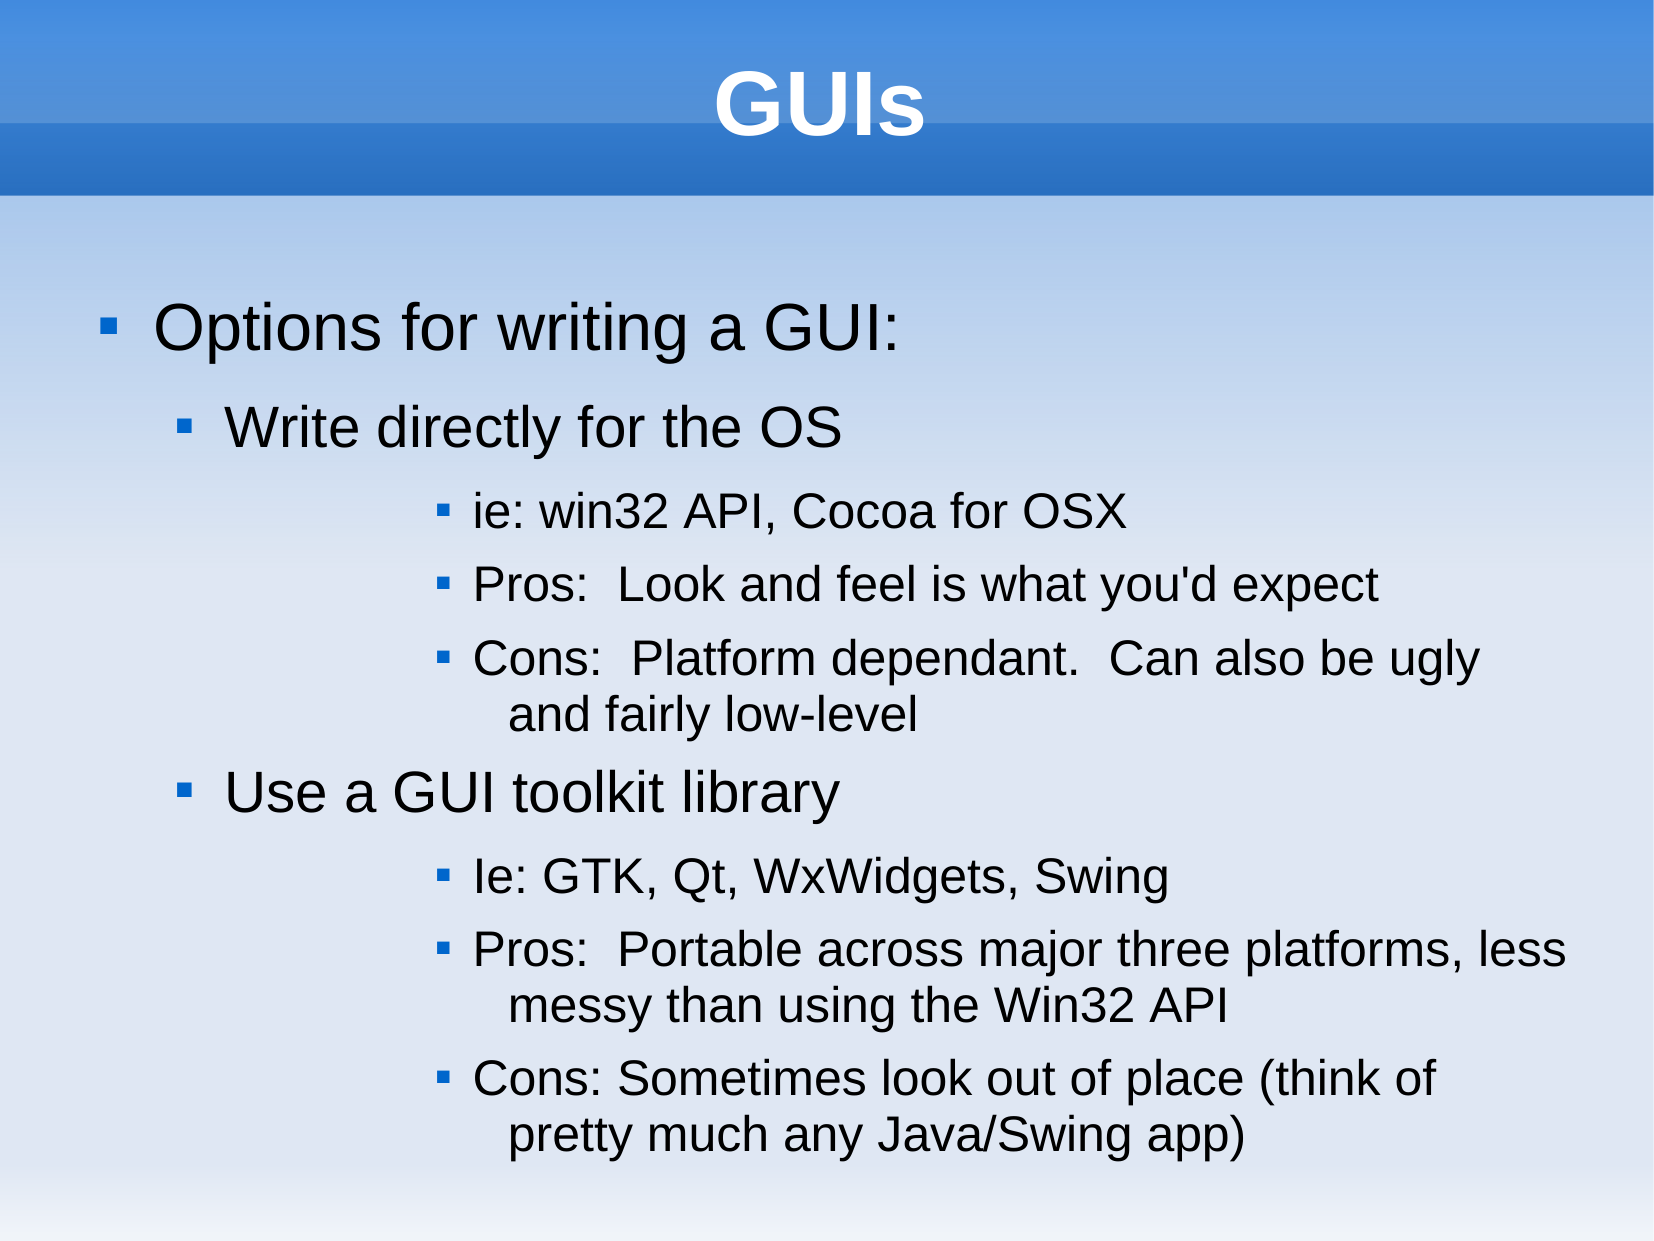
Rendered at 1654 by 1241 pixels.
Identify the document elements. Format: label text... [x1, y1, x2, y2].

picture [0, 0, 1654, 1241]
title GUIs [76, 7, 1565, 200]
list Options for writing a GUI: Write directly for the OS ie: win32 API, Cocoa for OSX Pros: Look and feel is what you'd expect Cons: Platform dependant. Can also be ugly and fairly low-level Use a GUI toolkit library Ie: GTK, Qt, WxWidgets, Swing Pros: Portable across major three platforms, less messy than using the Win32 API Cons: Sometimes look out of place (think of pretty much any Java/Swing app) [82, 290, 1571, 1163]
